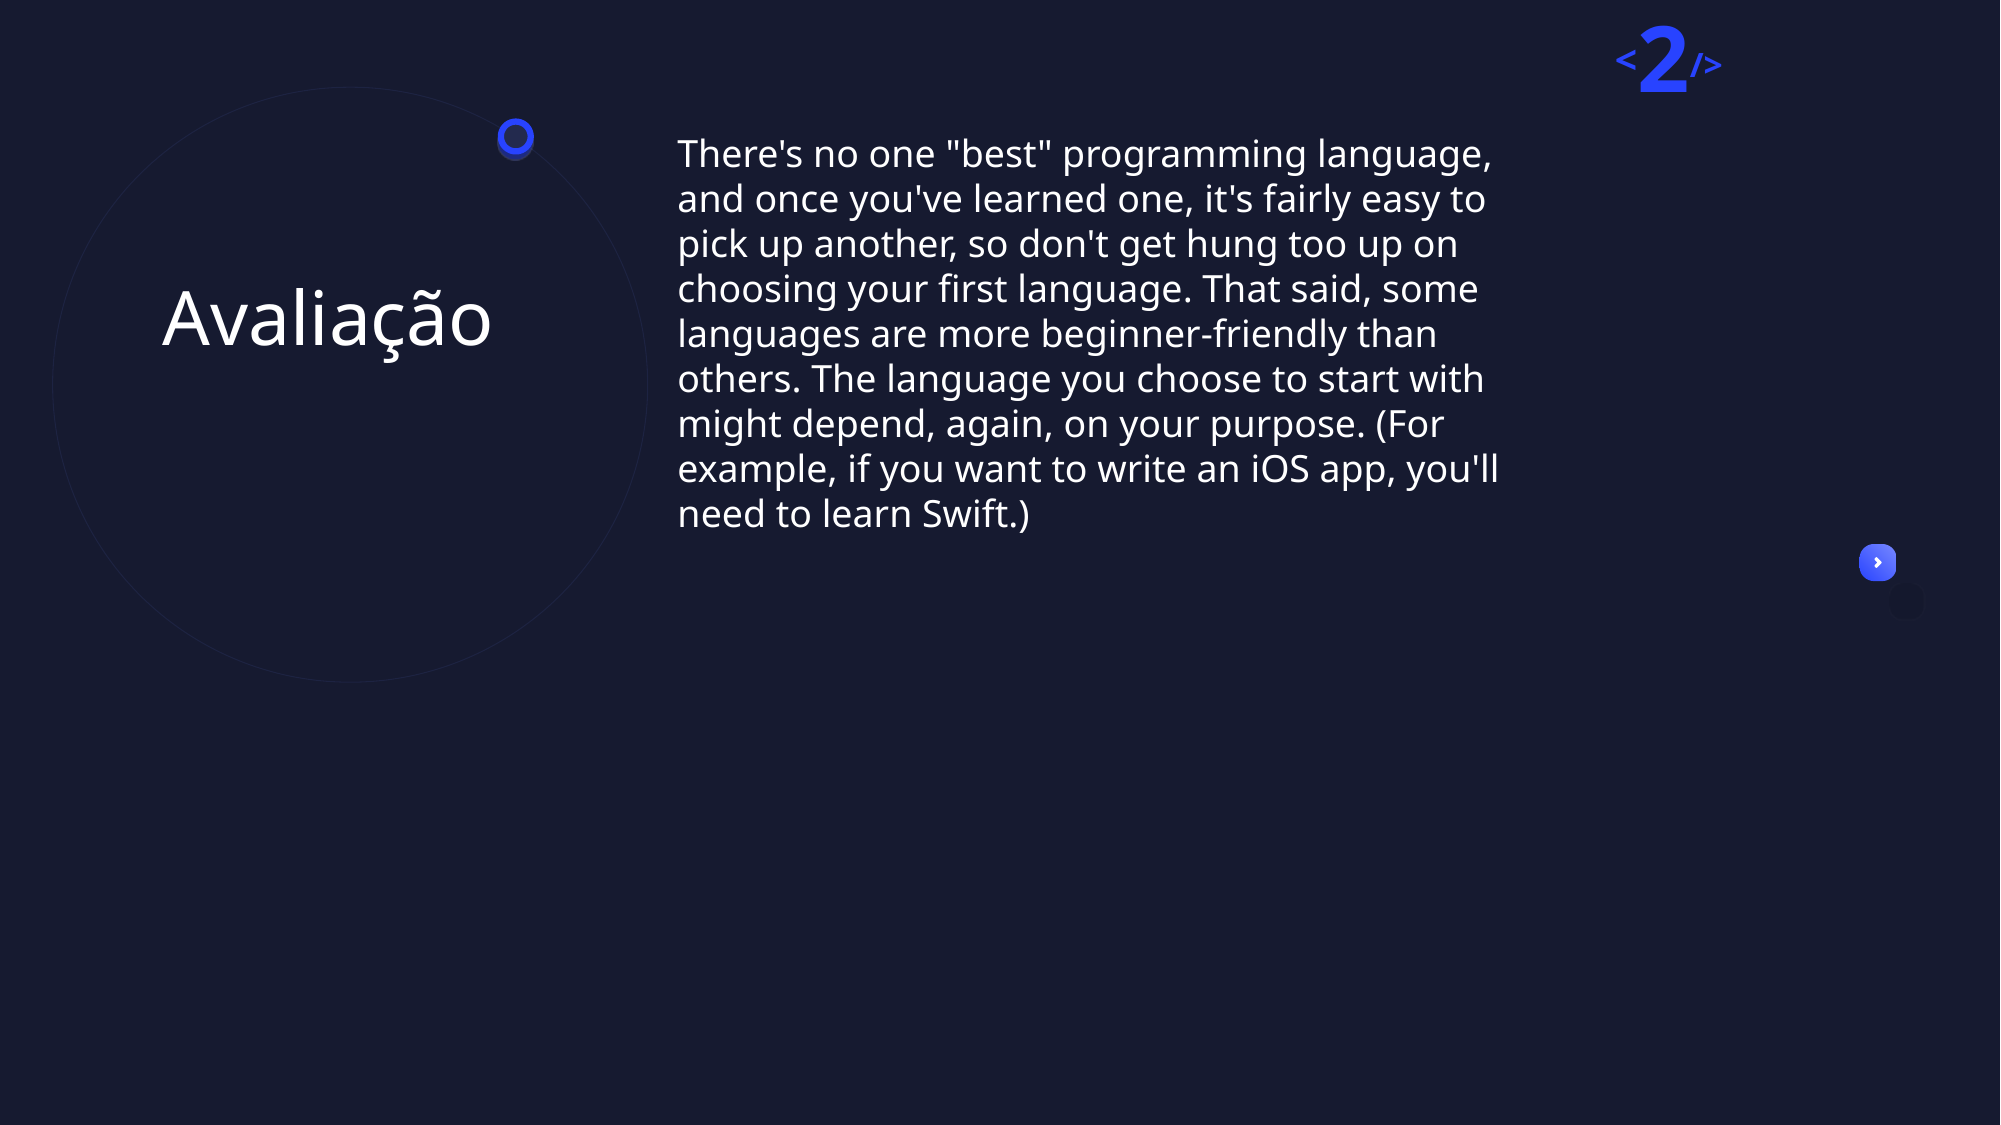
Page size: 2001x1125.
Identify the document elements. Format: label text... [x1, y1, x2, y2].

text_box There's no one "best" programming language, and once you've learned one, it's fairly easy to pick up another, so don't get hung too up on choosing your first language. That said, some languages are more beginner-friendly than others. The language you choose to start with might depend, again, on your purpose. (For example, if you want to write an iOS app, you'll need to learn Swift.) [663, 122, 1571, 542]
text_box Avaliação [147, 263, 663, 368]
text_box [1859, 544, 1897, 582]
text_box [52, 87, 648, 683]
